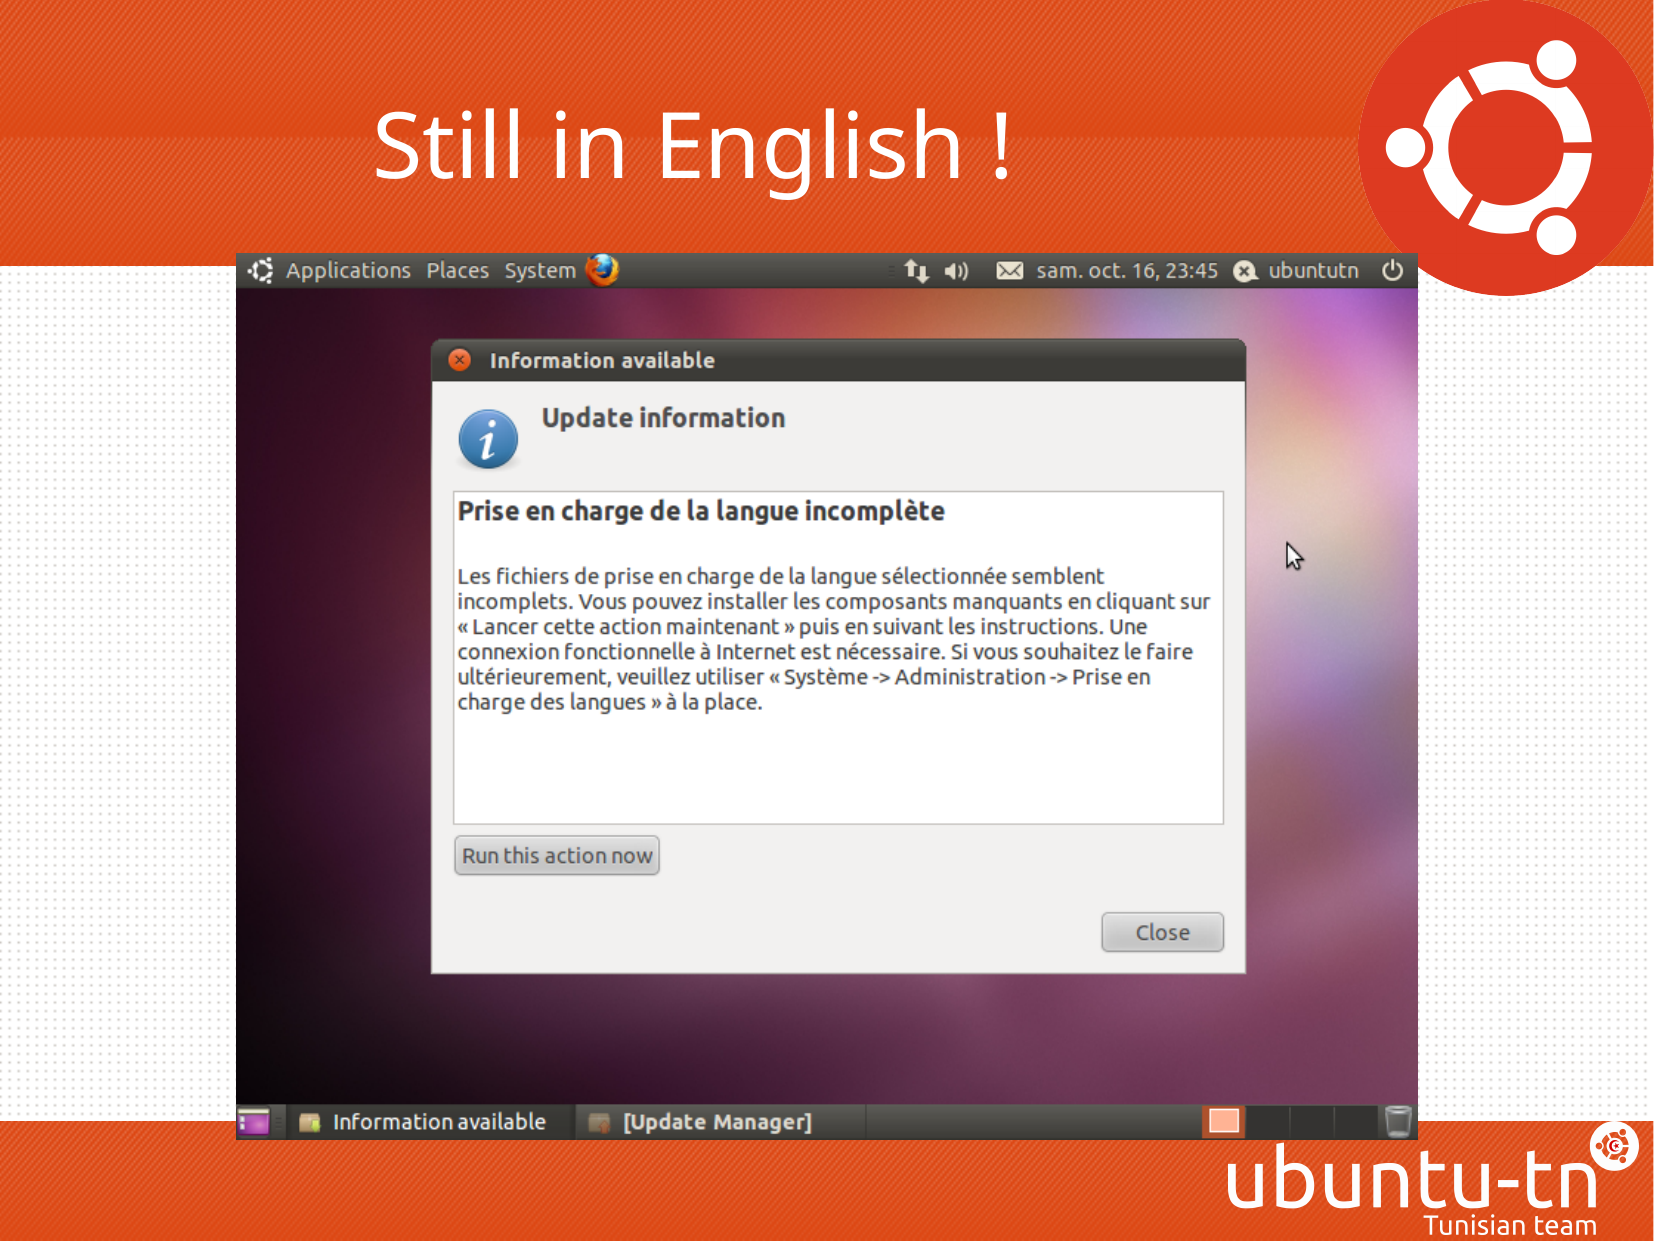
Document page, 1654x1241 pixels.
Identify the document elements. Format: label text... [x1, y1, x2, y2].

title Still in English ! [29, 36, 1359, 250]
picture [0, 0, 1654, 1241]
